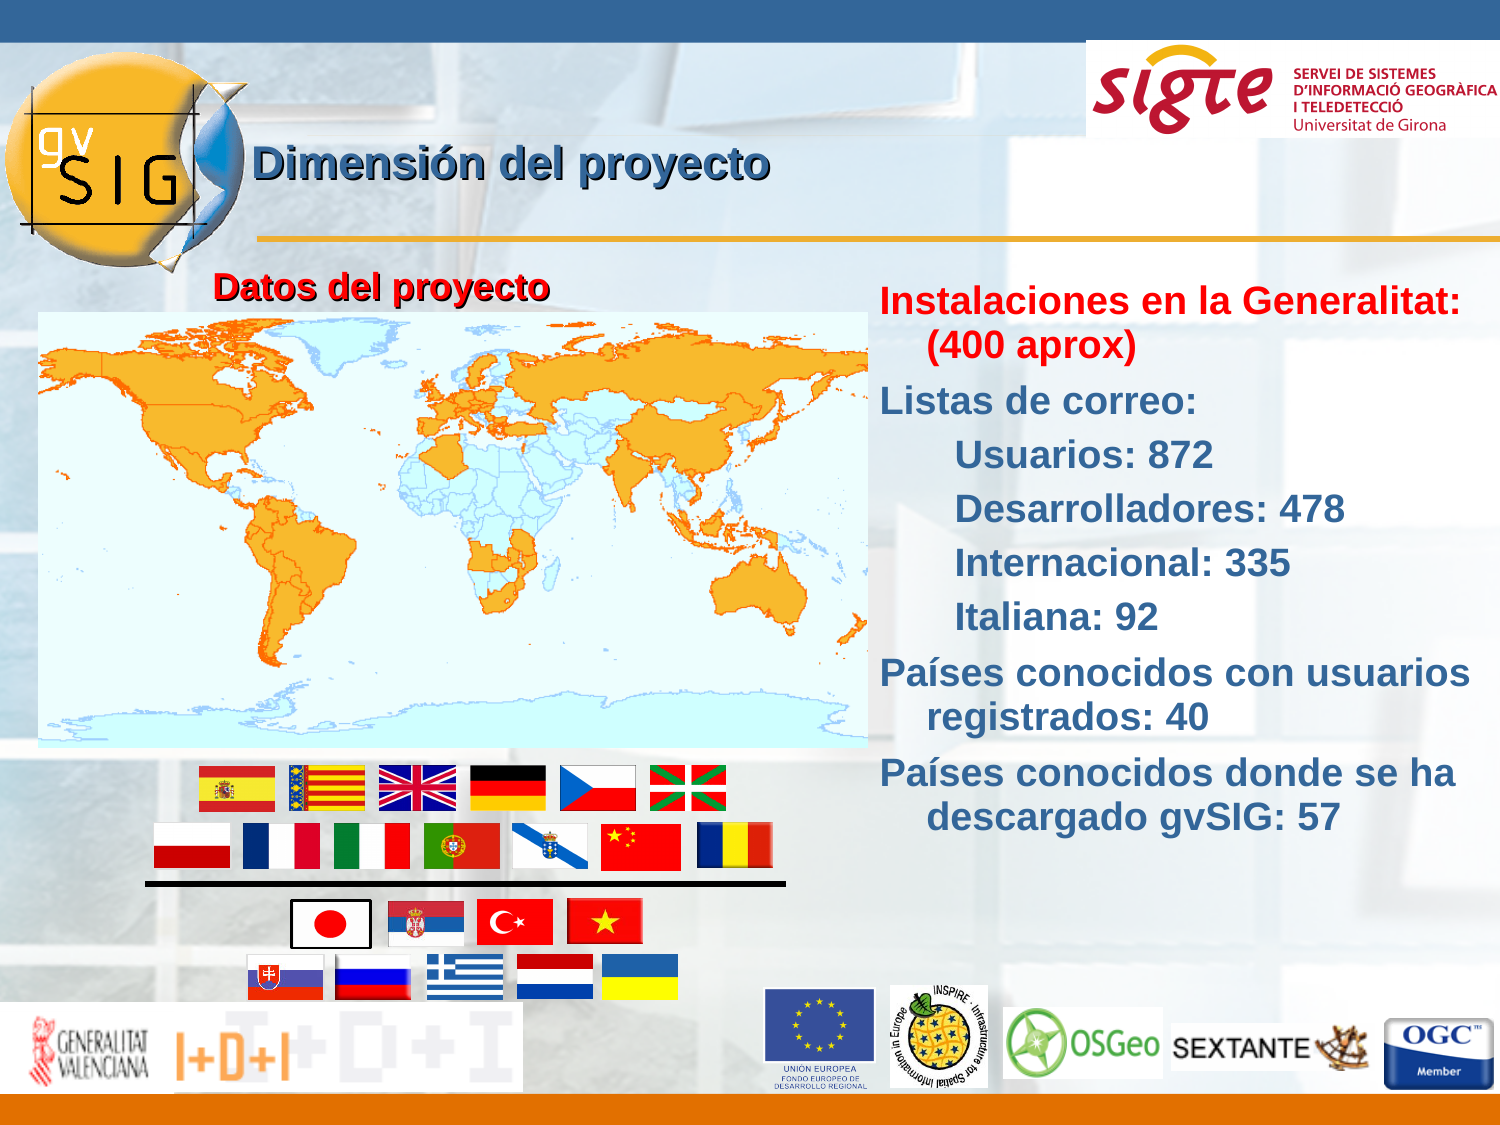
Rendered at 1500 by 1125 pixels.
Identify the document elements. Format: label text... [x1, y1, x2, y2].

picture [38, 312, 868, 748]
picture [334, 823, 410, 869]
text_box Datos del proyecto [197, 260, 1500, 321]
picture [293, 901, 369, 947]
picture [512, 823, 588, 869]
picture [199, 766, 275, 812]
list Instalaciones en la Generalitat: (400 aprox) Listas de correo: Usuarios: 872 Desarrolladores: 478 Internacional: 335 Italiana: 92 Países conocidos con usuarios registrados: 40 Países conocidos donde se ha descargado gvSIG: 57 [804, 321, 1487, 853]
picture [154, 823, 230, 869]
picture [890, 985, 988, 1088]
picture [247, 955, 323, 1001]
picture [335, 954, 411, 1000]
picture [1086, 40, 1500, 131]
picture [388, 901, 464, 947]
picture [477, 899, 553, 945]
picture [289, 765, 365, 811]
picture [379, 765, 456, 811]
picture [243, 823, 320, 869]
picture [763, 987, 876, 1089]
picture [650, 765, 726, 811]
picture [517, 954, 593, 999]
picture [602, 954, 678, 1000]
picture [1384, 1018, 1494, 1090]
picture [1171, 1023, 1375, 1071]
picture [424, 823, 500, 869]
picture [427, 954, 503, 1000]
picture [601, 824, 681, 871]
picture [1003, 1007, 1163, 1079]
picture [0, 49, 250, 276]
picture [0, 1002, 523, 1094]
picture [697, 822, 773, 868]
picture [567, 898, 643, 944]
picture [470, 765, 546, 811]
text_box Dimensión del proyecto [236, 131, 1500, 199]
picture [560, 765, 636, 811]
